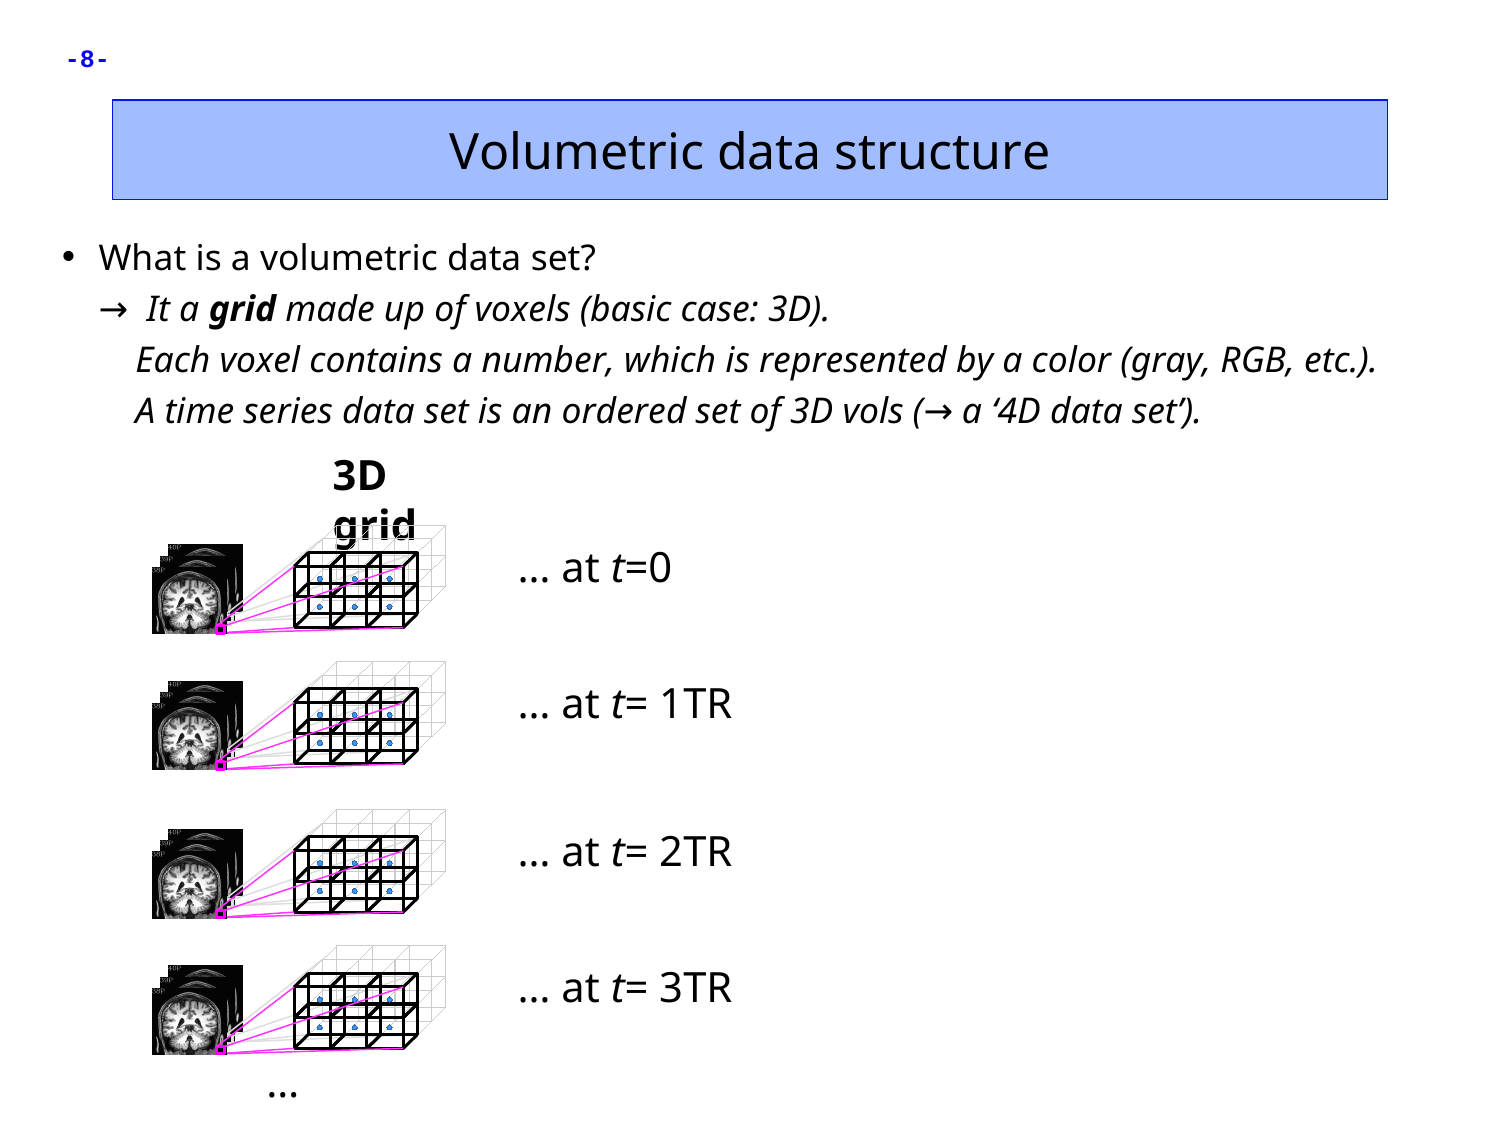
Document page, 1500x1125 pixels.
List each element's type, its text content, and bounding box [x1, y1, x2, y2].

text_box [386, 888, 393, 894]
picture [222, 1038, 231, 1045]
picture [222, 617, 231, 624]
text_box [386, 740, 393, 746]
text_box … at t= 1TR [503, 669, 755, 735]
text_box Volumetric data structure [112, 99, 1388, 200]
text_box [386, 604, 393, 610]
picture [221, 901, 231, 909]
picture [222, 753, 231, 760]
text_box [317, 996, 323, 1003]
picture [229, 603, 243, 614]
text_box … at t=0 [502, 533, 700, 599]
text_box … at t= 3TR [503, 953, 755, 1019]
text_box [386, 576, 393, 582]
picture [152, 544, 243, 634]
picture [230, 1024, 243, 1034]
picture [152, 965, 243, 1055]
picture [230, 887, 243, 898]
text_box What is a volumetric data set? → It a grid made up of voxels (basic case: 3D). Each voxel contains a number, which is represented by a color (gray, RGB, etc.). A time series data set is an ordered set of 3D vols (→ a ‘4D data set’). [46, 226, 1489, 376]
picture [152, 681, 243, 770]
picture [152, 829, 243, 919]
text_box [386, 1024, 393, 1030]
text_box … at t= 2TR [503, 817, 755, 883]
text_box [387, 996, 393, 1003]
picture [229, 739, 243, 750]
text_box … [251, 1048, 504, 1114]
text_box 3D grid [318, 441, 497, 507]
